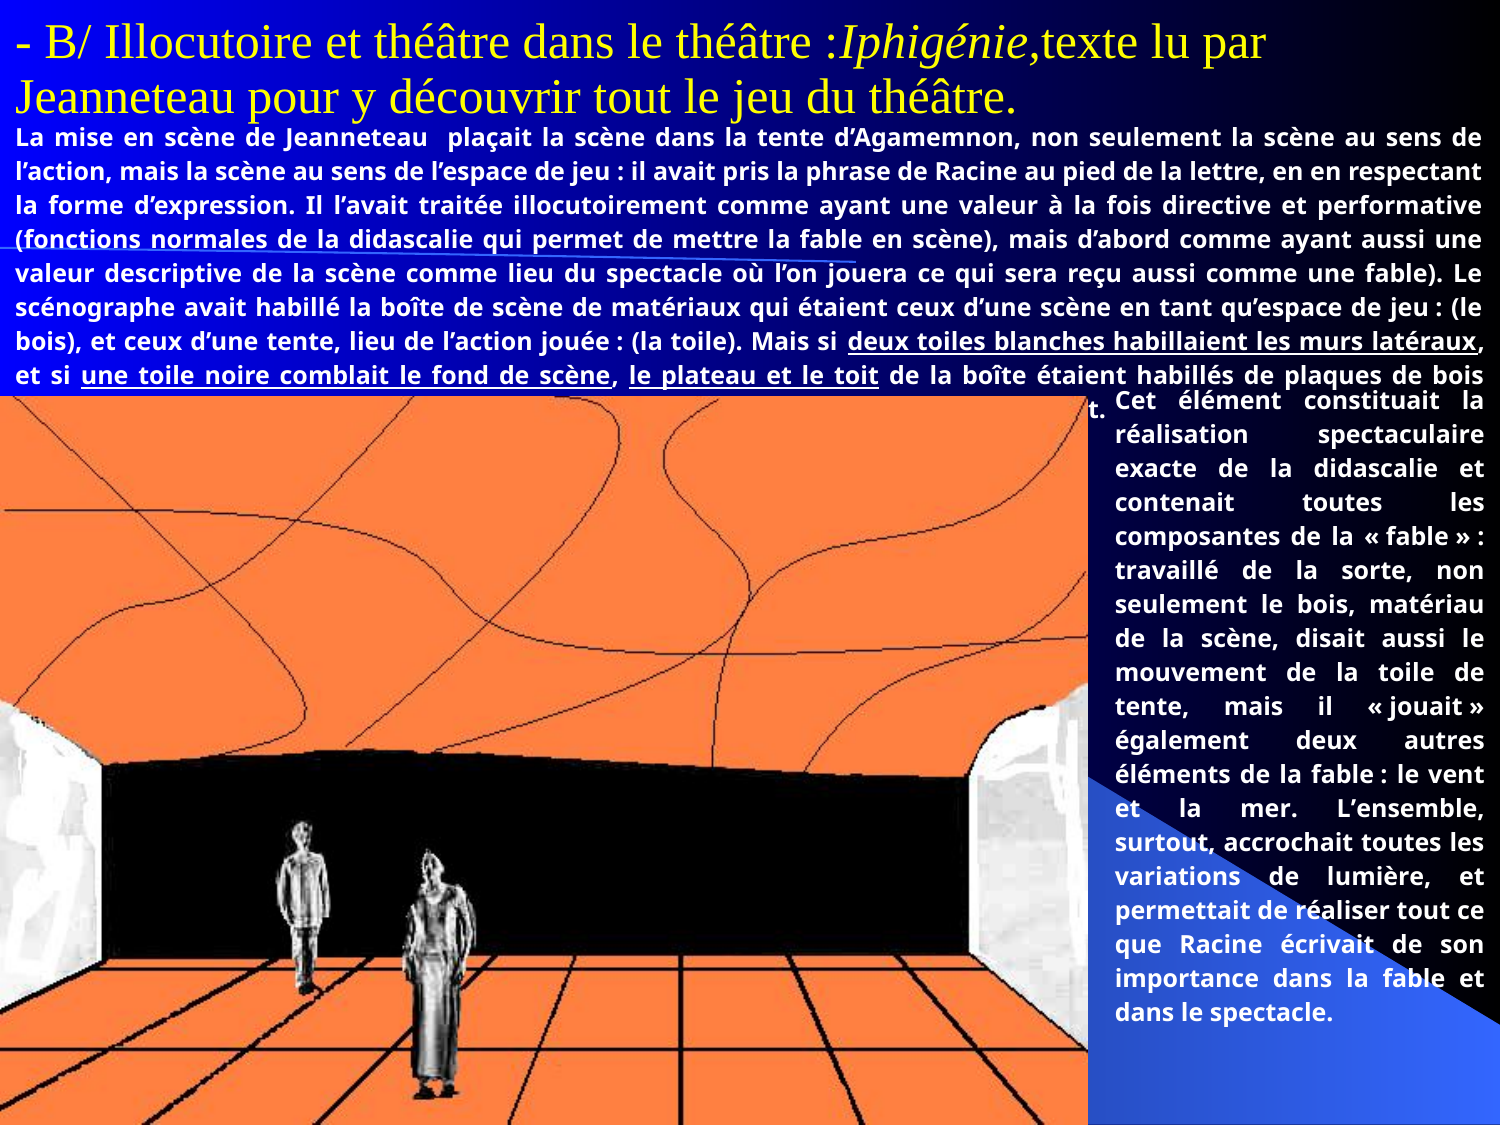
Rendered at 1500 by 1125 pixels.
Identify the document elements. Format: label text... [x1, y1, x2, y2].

title - B/ Illocutoire et théâtre dans le théâtre :Iphigénie,texte lu par Jeanneteau pour y découvrir tout le jeu du théâtre. [0, 0, 1488, 112]
text_box Cet élément constituait la réalisation spectaculaire exacte de la didascalie et contenait toutes les composantes de la « fable » : travaillé de la sorte, non seulement le bois, matériau de la scène, disait aussi le mouvement de la toile de tente, mais il « jouait » également deux autres éléments de la fable : le vent et la mer. L’ensemble, surtout, accrochait toutes les variations de lumière, et permettait de réaliser tout ce que Racine écrivait de son importance dans la fable et dans le spectacle. [1099, 374, 1500, 1037]
picture [0, 396, 1088, 1125]
subtitle La mise en scène de Jeanneteau plaçait la scène dans la tente d’Agamemnon, non seulement la scène au sens de l’action, mais la scène au sens de l’espace de jeu : il avait pris la phrase de Racine au pied de la lettre, en en respectant la forme d’expression. Il l’avait traitée illocutoirement comme ayant une valeur à la fois directive et performative (fonctions normales de la didascalie qui permet de mettre la fable en scène), mais d’abord comme ayant aussi une valeur descriptive de la scène comme lieu du spectacle où l’on jouera ce qui sera reçu aussi comme une fable). Le scénographe avait habillé la boîte de scène de matériaux qui étaient ceux d’une scène en tant qu’espace de jeu : (le bois), et ceux d’une tente, lieu de l’action jouée : (la toile). Mais si deux toiles blanches habillaient les murs latéraux, et si une toile noire comblait le fond de scène, le plateau et le toit de la boîte étaient habillés de plaques de bois blond, formant une surface plane sur le sol et une voûte en forme de vague pour le toit. [0, 112, 1500, 425]
